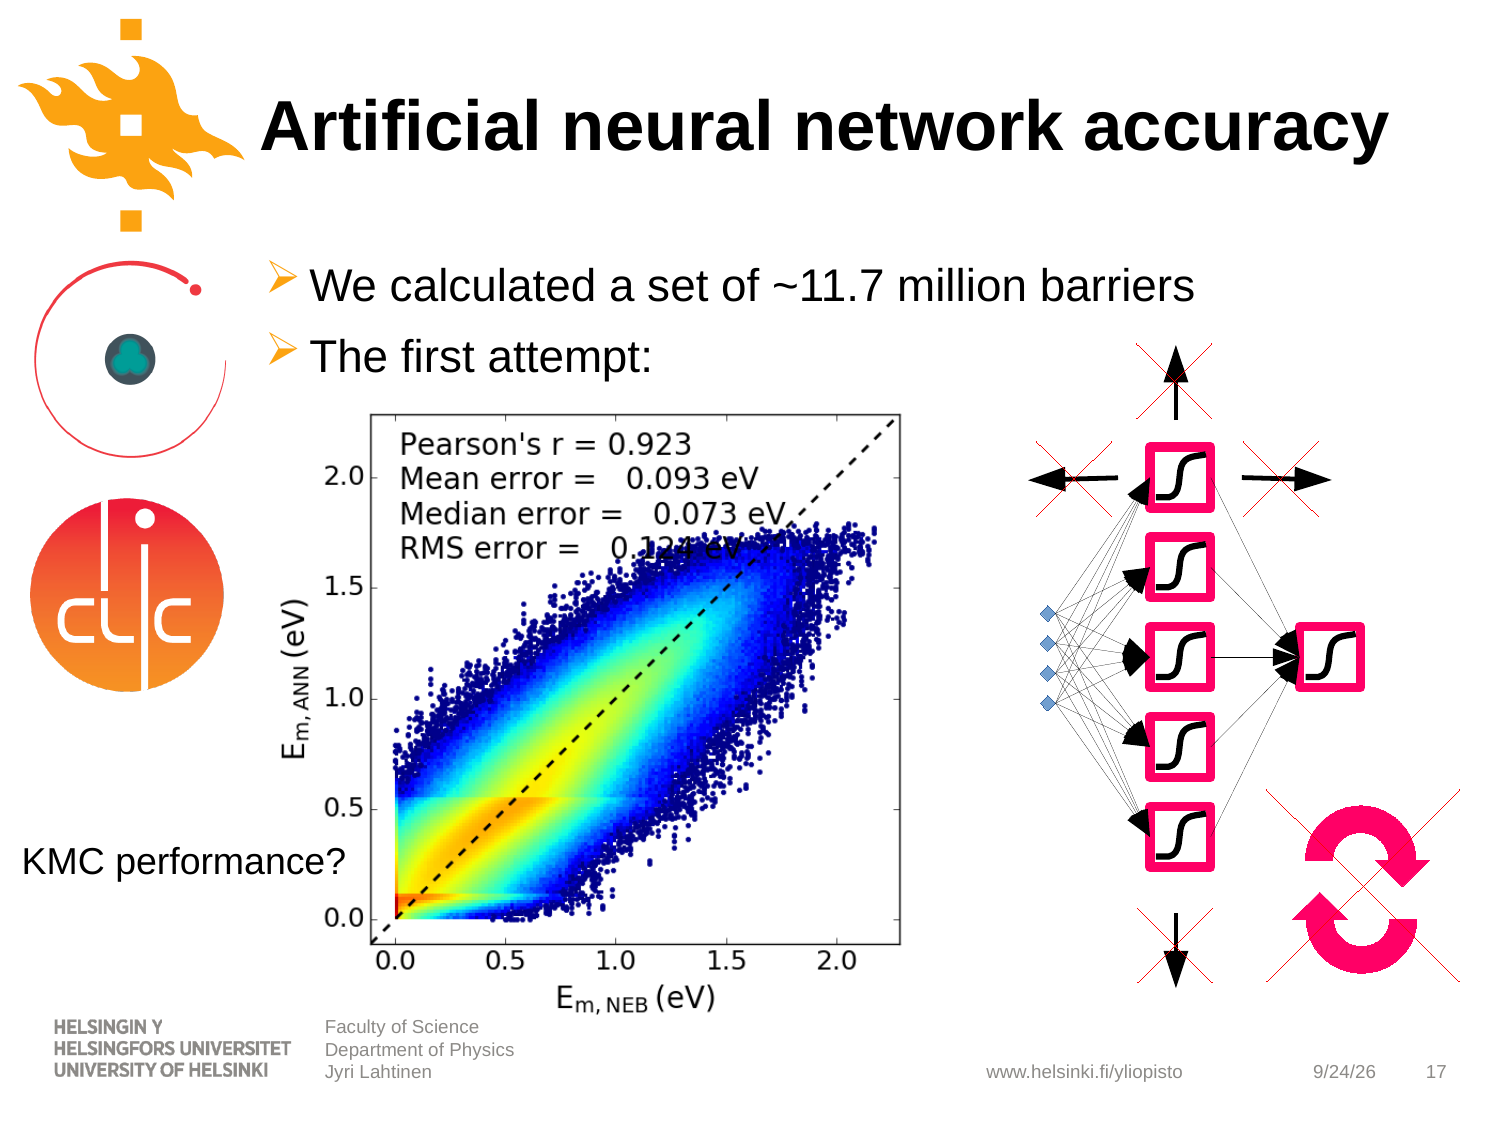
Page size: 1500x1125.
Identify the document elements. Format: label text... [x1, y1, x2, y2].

list We calculated a set of ~11.7 million barriers The first attempt: [265, 255, 1447, 988]
picture [53, 890, 1017, 1079]
text_box [1040, 695, 1055, 711]
text_box [1040, 665, 1055, 682]
text_box [1040, 635, 1055, 652]
picture [0, 255, 272, 833]
text_box [1040, 605, 1055, 622]
title Artificial neural network accuracy [259, 30, 1447, 214]
slide_number <number> [1376, 1011, 1447, 1083]
text_box [1305, 805, 1430, 887]
text_box [1292, 892, 1417, 974]
footer Faculty of Science Department of Physics Jyri Lahtinen [324, 1011, 750, 1083]
slide_number 5/24/18 [1230, 1011, 1376, 1083]
text_box KMC performance? [6, 833, 362, 890]
